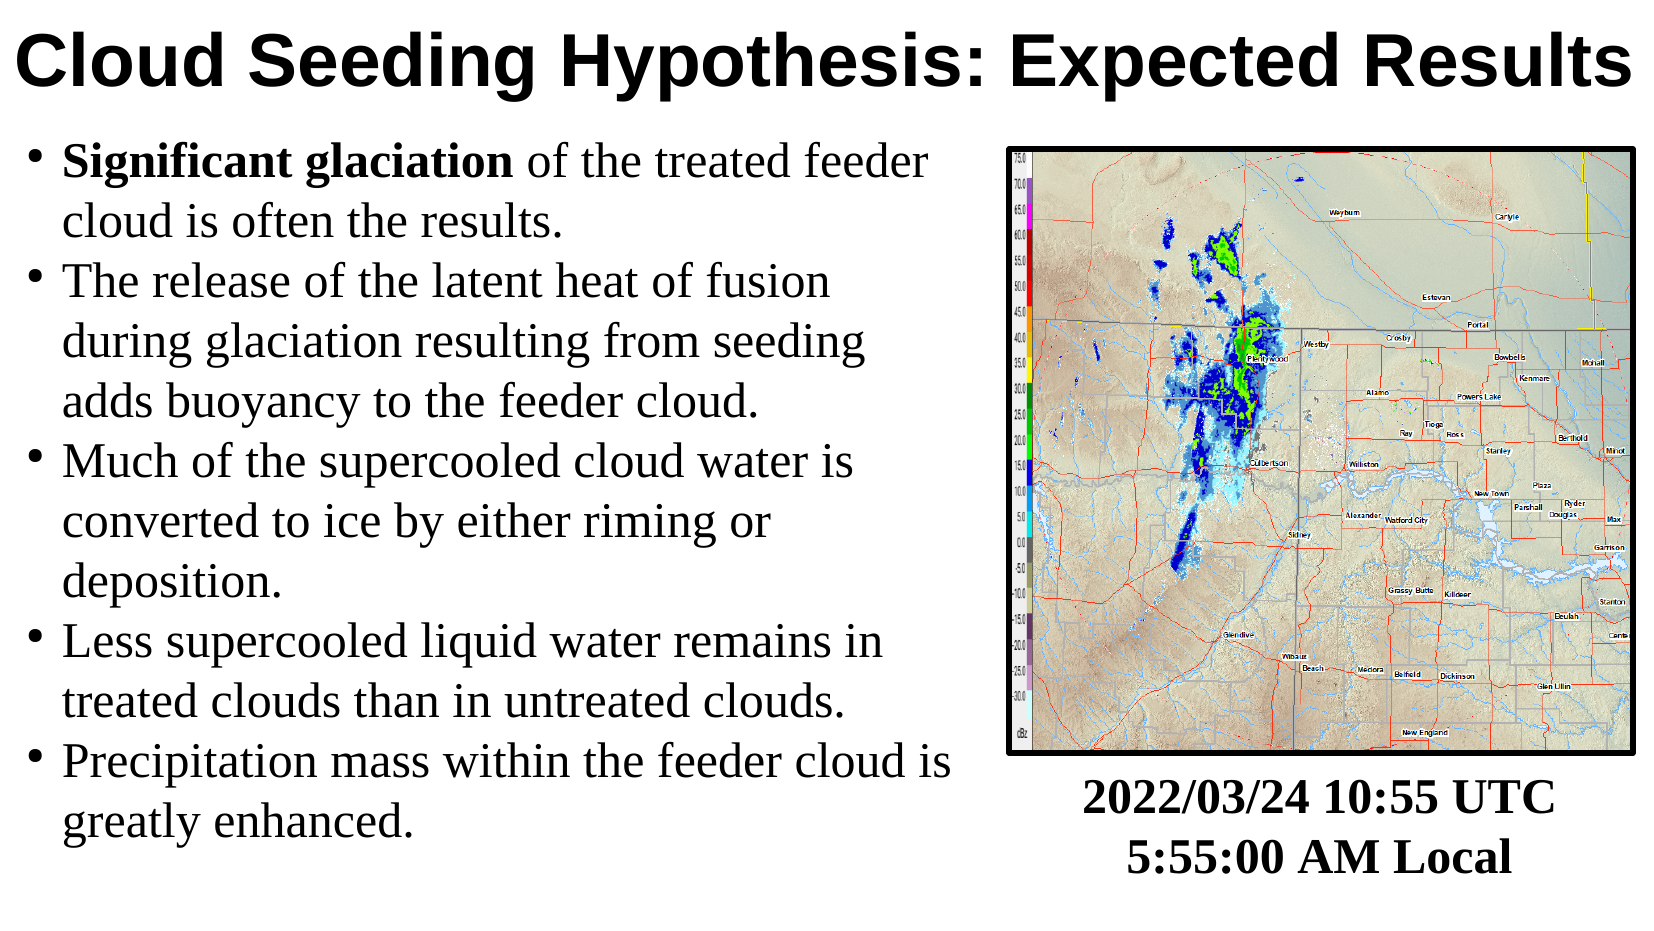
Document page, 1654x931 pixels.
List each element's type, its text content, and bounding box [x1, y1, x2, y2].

text_box 2022/03/24 10:55 UTC 5:55:00 AM Local [1000, 762, 1639, 901]
picture [1012, 152, 1630, 751]
text_box Significant glaciation of the treated feeder cloud is often the results. The release of the latent heat of fusion during glaciation resulting from seeding adds buoyancy to the feeder cloud. Much of the supercooled cloud water is converted to ice by either riming or deposition. Less supercooled liquid water remains in treated clouds than in untreated clouds. Precipitation mass within the feeder cloud is greatly enhanced. [4, 120, 976, 856]
title Cloud Seeding Hypothesis: Expected Results [0, 5, 1654, 107]
